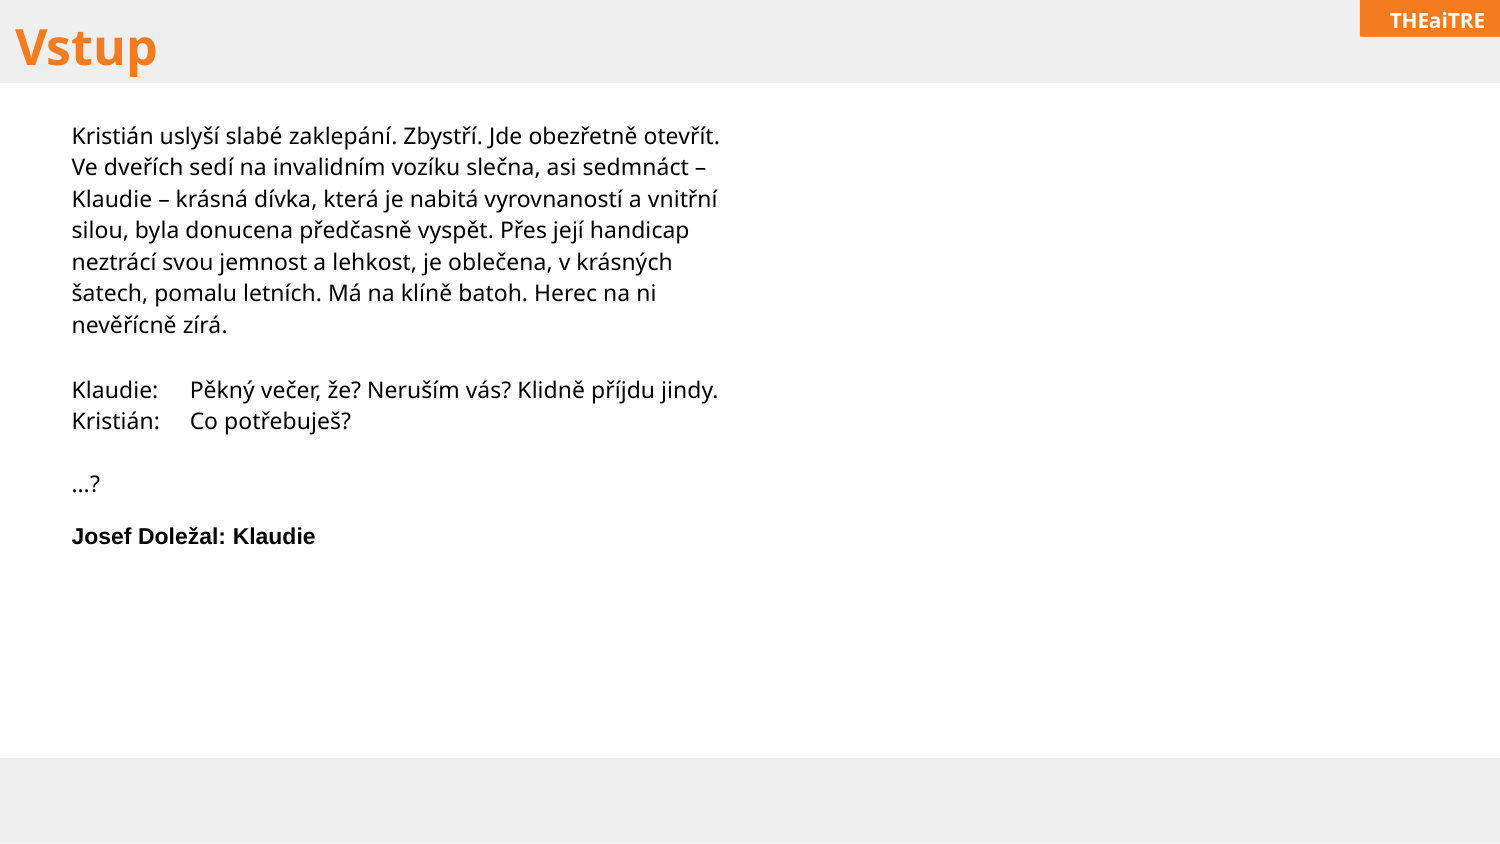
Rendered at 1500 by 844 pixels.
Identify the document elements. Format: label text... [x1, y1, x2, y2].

title Vstup [0, 0, 1500, 83]
subtitle THEaiTRE [1362, 0, 1500, 37]
text_box Josef Doležal: Klaudie [56, 502, 645, 566]
list Kristián uslyší slabé zaklepání. Zbystří. Jde obezřetně otevřít. Ve dveřích sedí na invalidním vozíku slečna, asi sedmnáct – Klaudie – krásná dívka, která je nabitá vyrovnaností a vnitřní silou, byla donucena předčasně vyspět. Přes její handicap neztrácí svou jemnost a lehkost, je oblečena, v krásných šatech, pomalu letních. Má na klíně batoh. Herec na ni nevěřícně zírá. Klaudie: Pěkný večer, že? Neruším vás? Klidně příjdu jindy. Kristián: Co potřebuješ? …? [56, 102, 757, 505]
